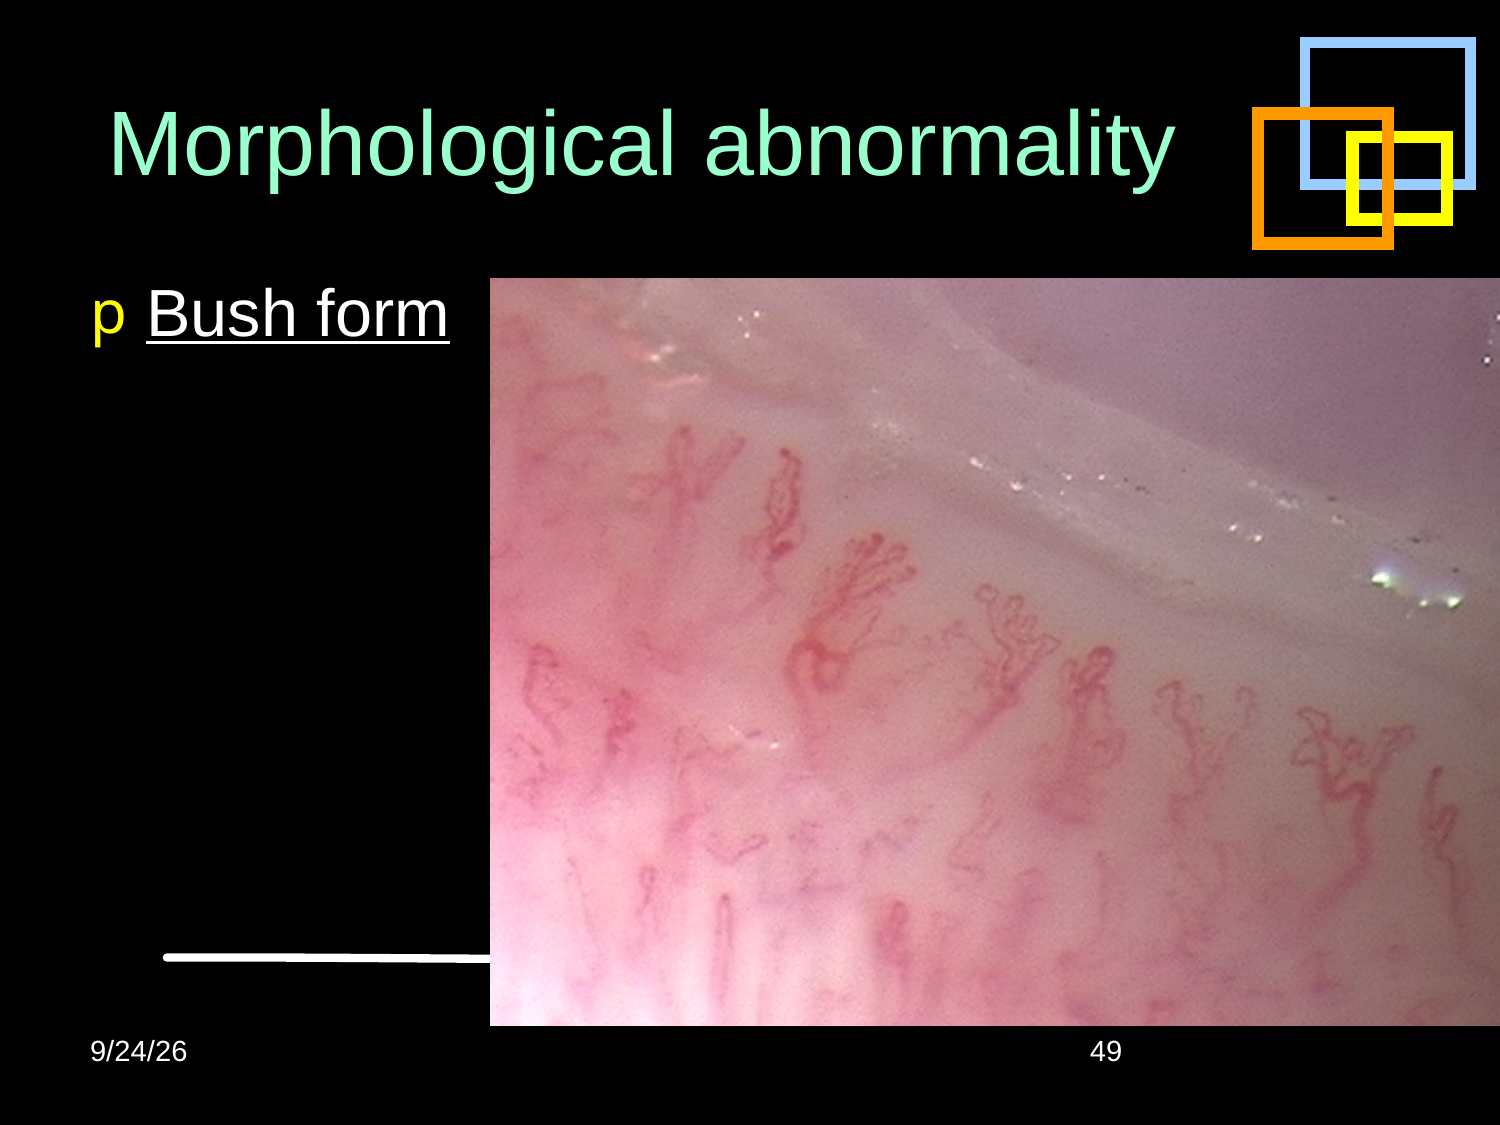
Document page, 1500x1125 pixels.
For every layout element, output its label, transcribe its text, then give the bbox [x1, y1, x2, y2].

text_box [1074, 1026, 1426, 1103]
title Morphological abnormality [75, 45, 1211, 233]
picture [490, 278, 1500, 1026]
text_box [75, 1024, 426, 1103]
list Bush form [75, 262, 737, 1005]
